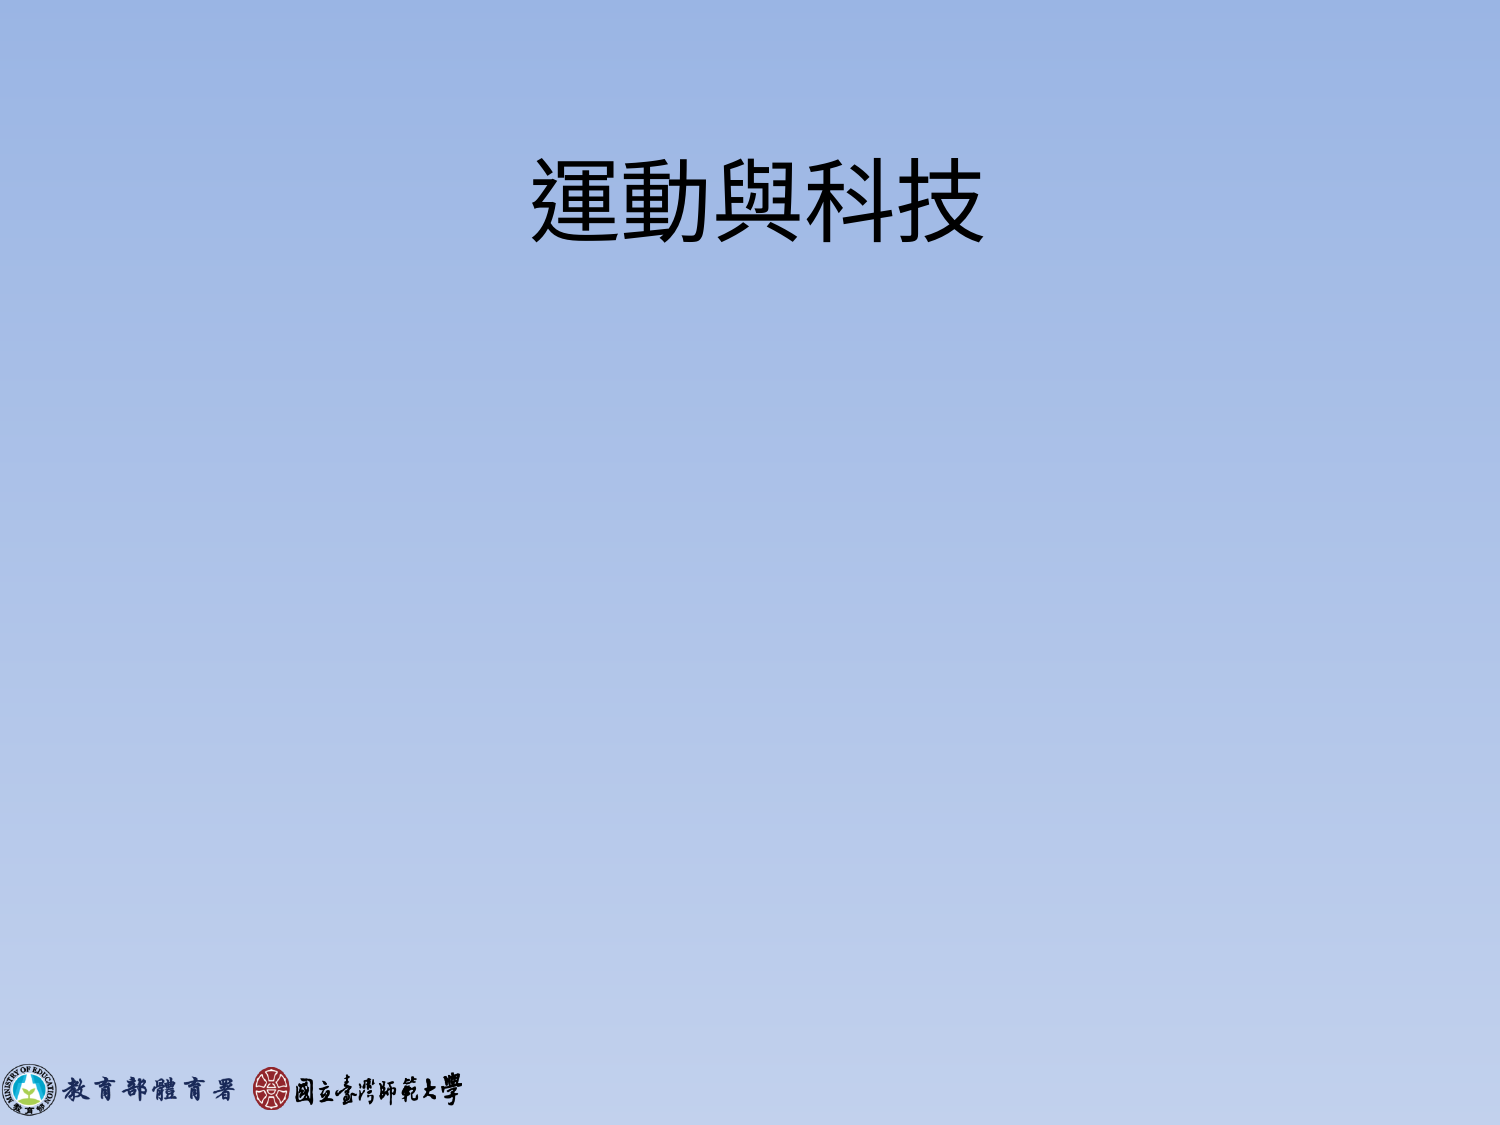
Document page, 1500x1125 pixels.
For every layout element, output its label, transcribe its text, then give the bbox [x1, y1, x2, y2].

picture [253, 1067, 462, 1110]
title 運動與科技 [121, 78, 1397, 320]
picture [0, 1051, 243, 1125]
